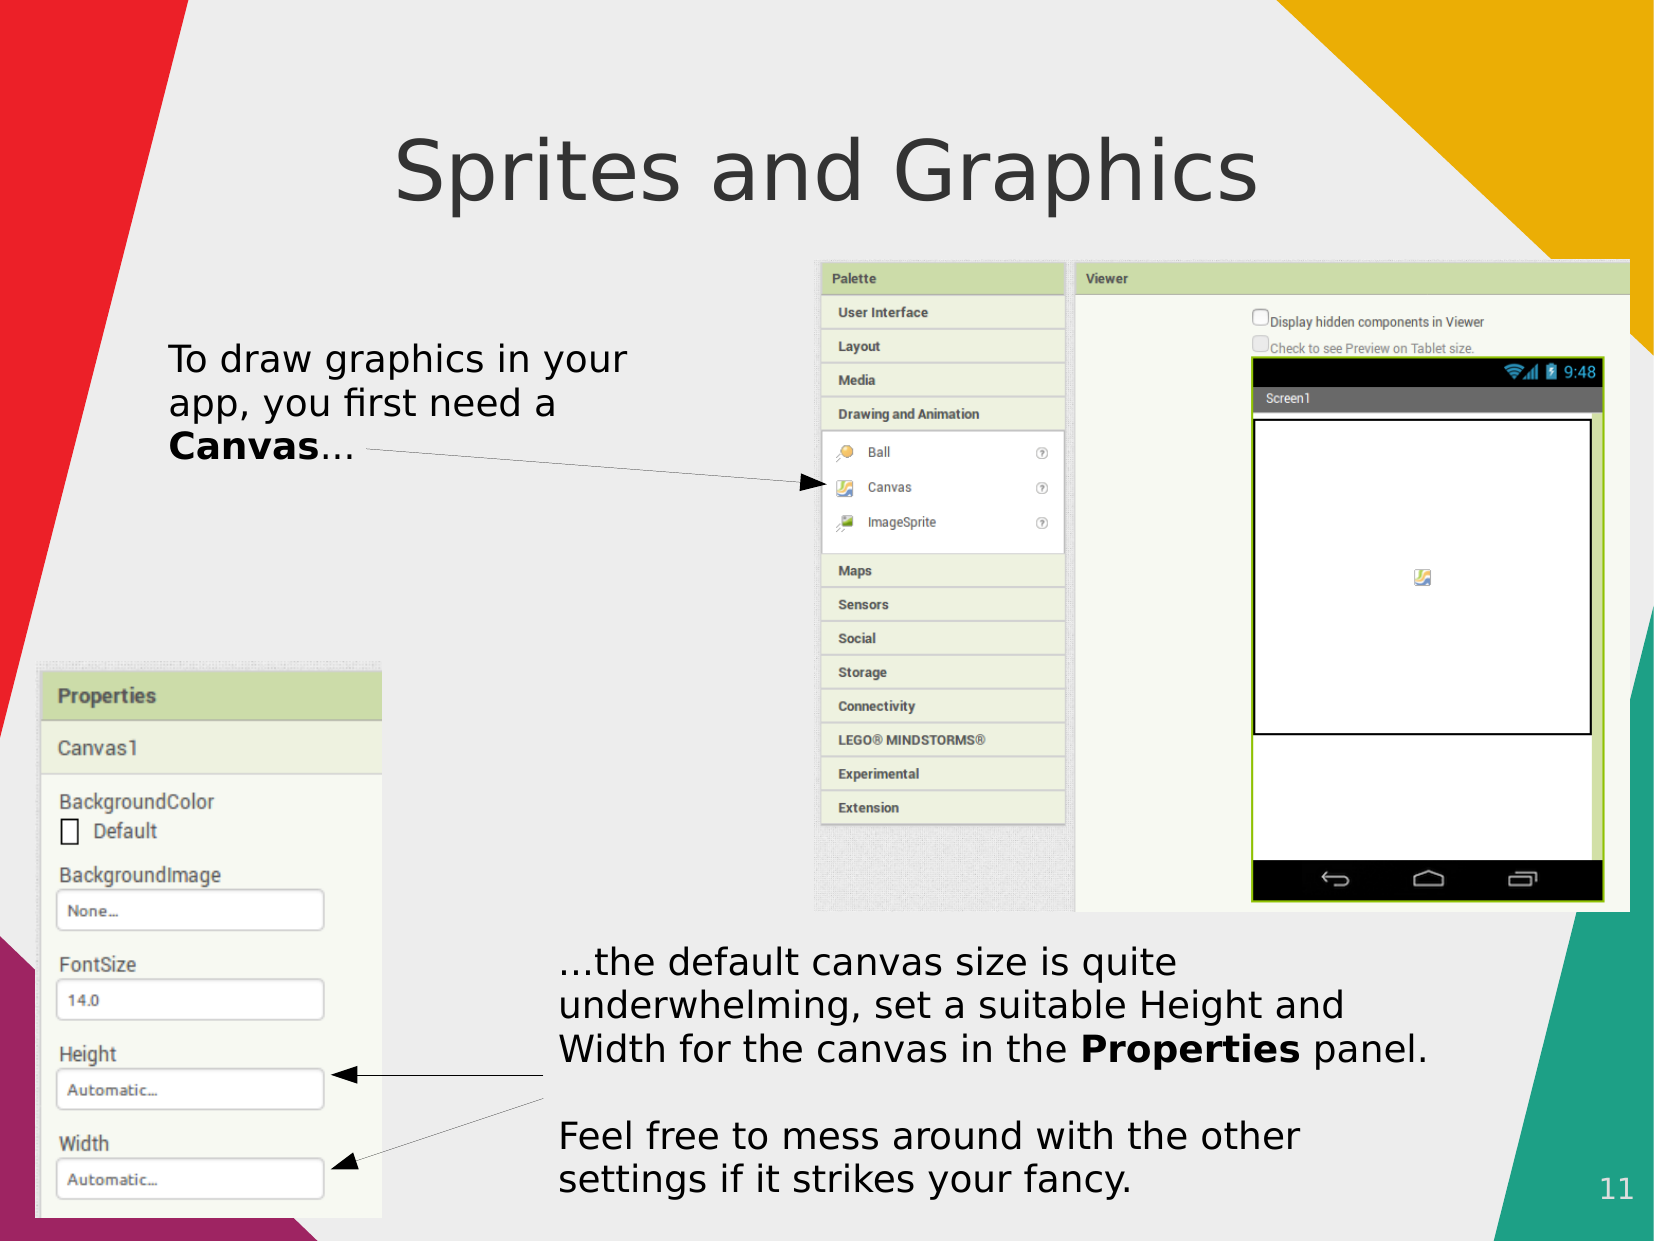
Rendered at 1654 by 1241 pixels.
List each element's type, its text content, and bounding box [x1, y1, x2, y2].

text_box ...the default canvas size is quite underwhelming, set a suitable Height and Width for the canvas in the Properties panel. Feel free to mess around with the other settings if it strikes your fancy. [543, 933, 1453, 1217]
picture [35, 661, 382, 1218]
text_box To draw graphics in your app, you first need a Canvas... [153, 330, 674, 477]
picture [814, 259, 1630, 912]
title Sprites and Graphics [114, 73, 1539, 271]
